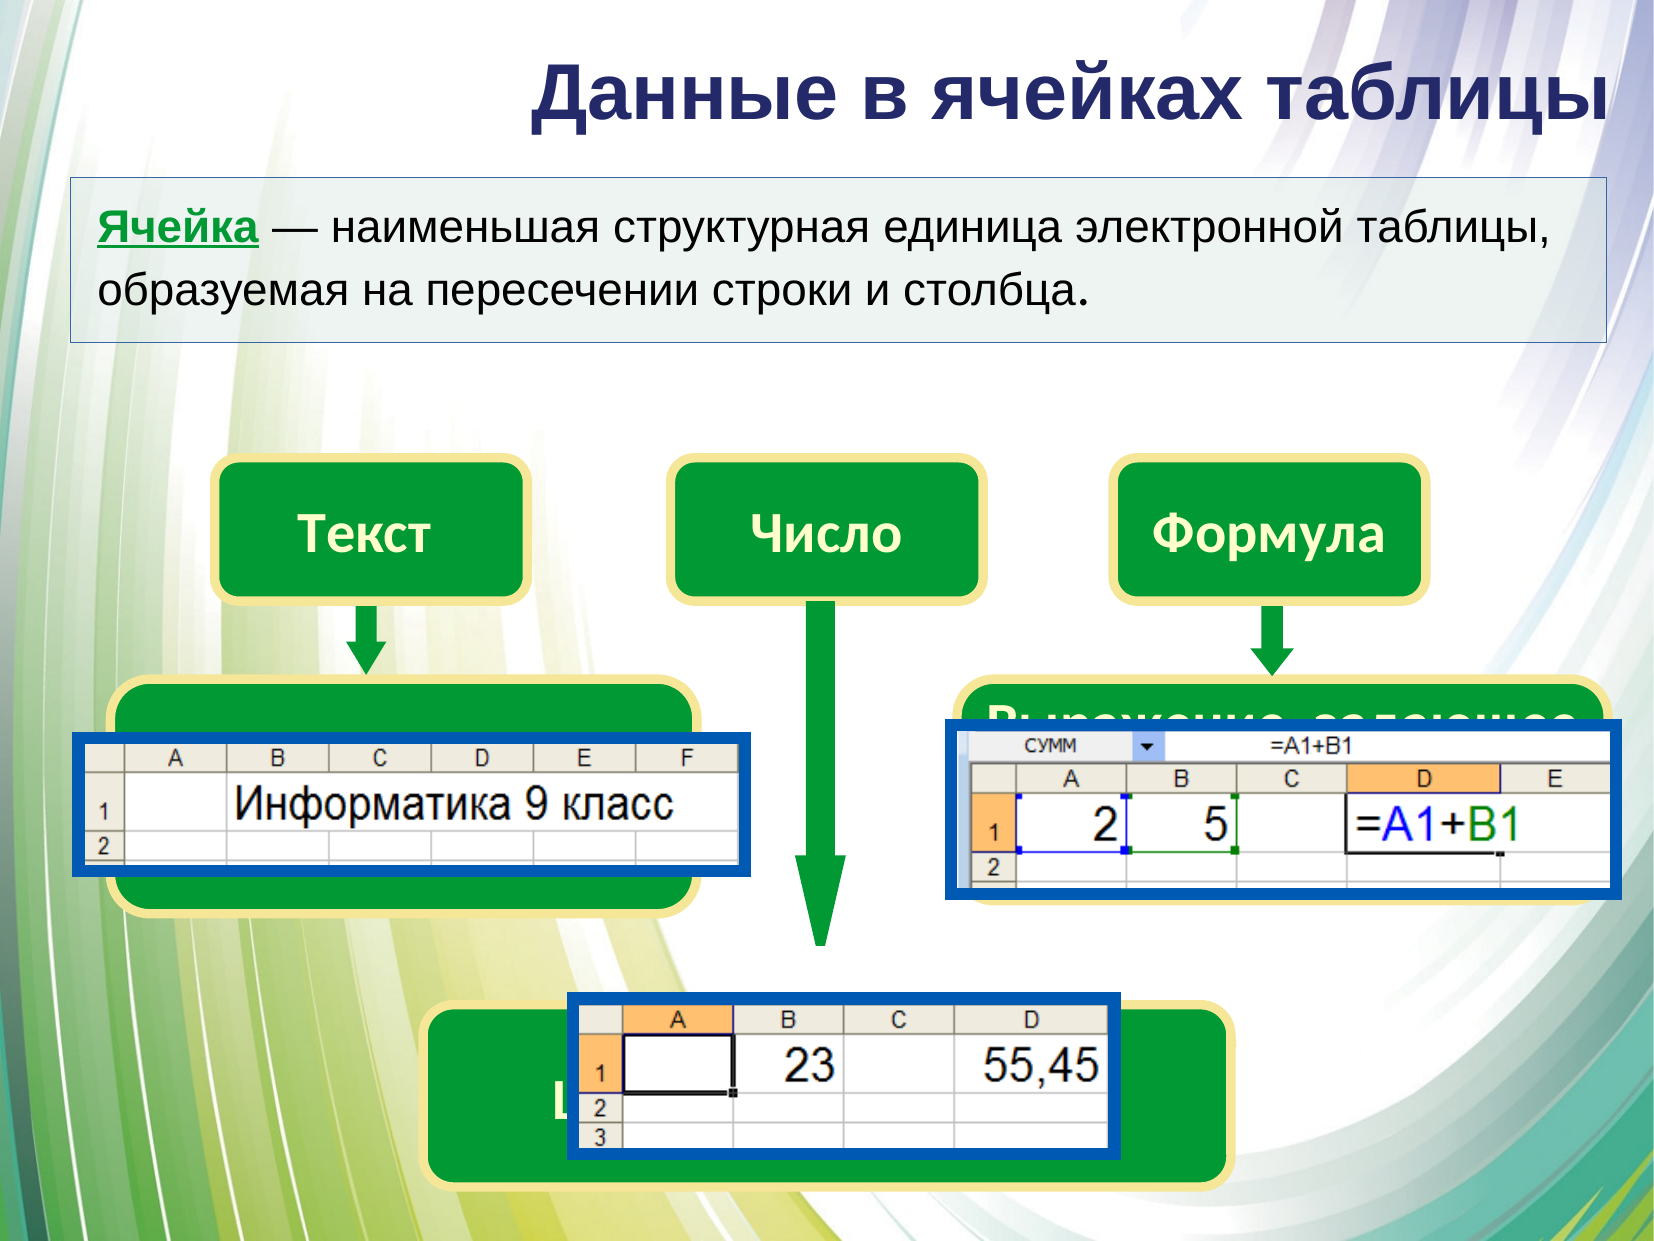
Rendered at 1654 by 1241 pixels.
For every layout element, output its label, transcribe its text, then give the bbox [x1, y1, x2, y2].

text_box [1256, 602, 1288, 672]
text_box Выражение, задающее последовательность действий [956, 679, 1609, 719]
text_box Число [670, 457, 984, 602]
text_box [354, 602, 379, 666]
text_box Текст [214, 457, 528, 602]
text_box Целое, вещественное [423, 1004, 1231, 1188]
text_box Ячейка — наименьшая структурная единица электронной таблицы, образуемая на пересечении строки и столбца. [82, 188, 1568, 325]
text_box Формула [1113, 457, 1426, 602]
text_box Последовательность любых символов [110, 877, 697, 914]
text_box Данные в ячейках таблицы [495, 48, 1612, 137]
text_box [800, 605, 840, 945]
text_box Последовательность любых символов [110, 679, 697, 732]
text_box [70, 177, 1607, 343]
picture [0, 0, 1654, 1241]
